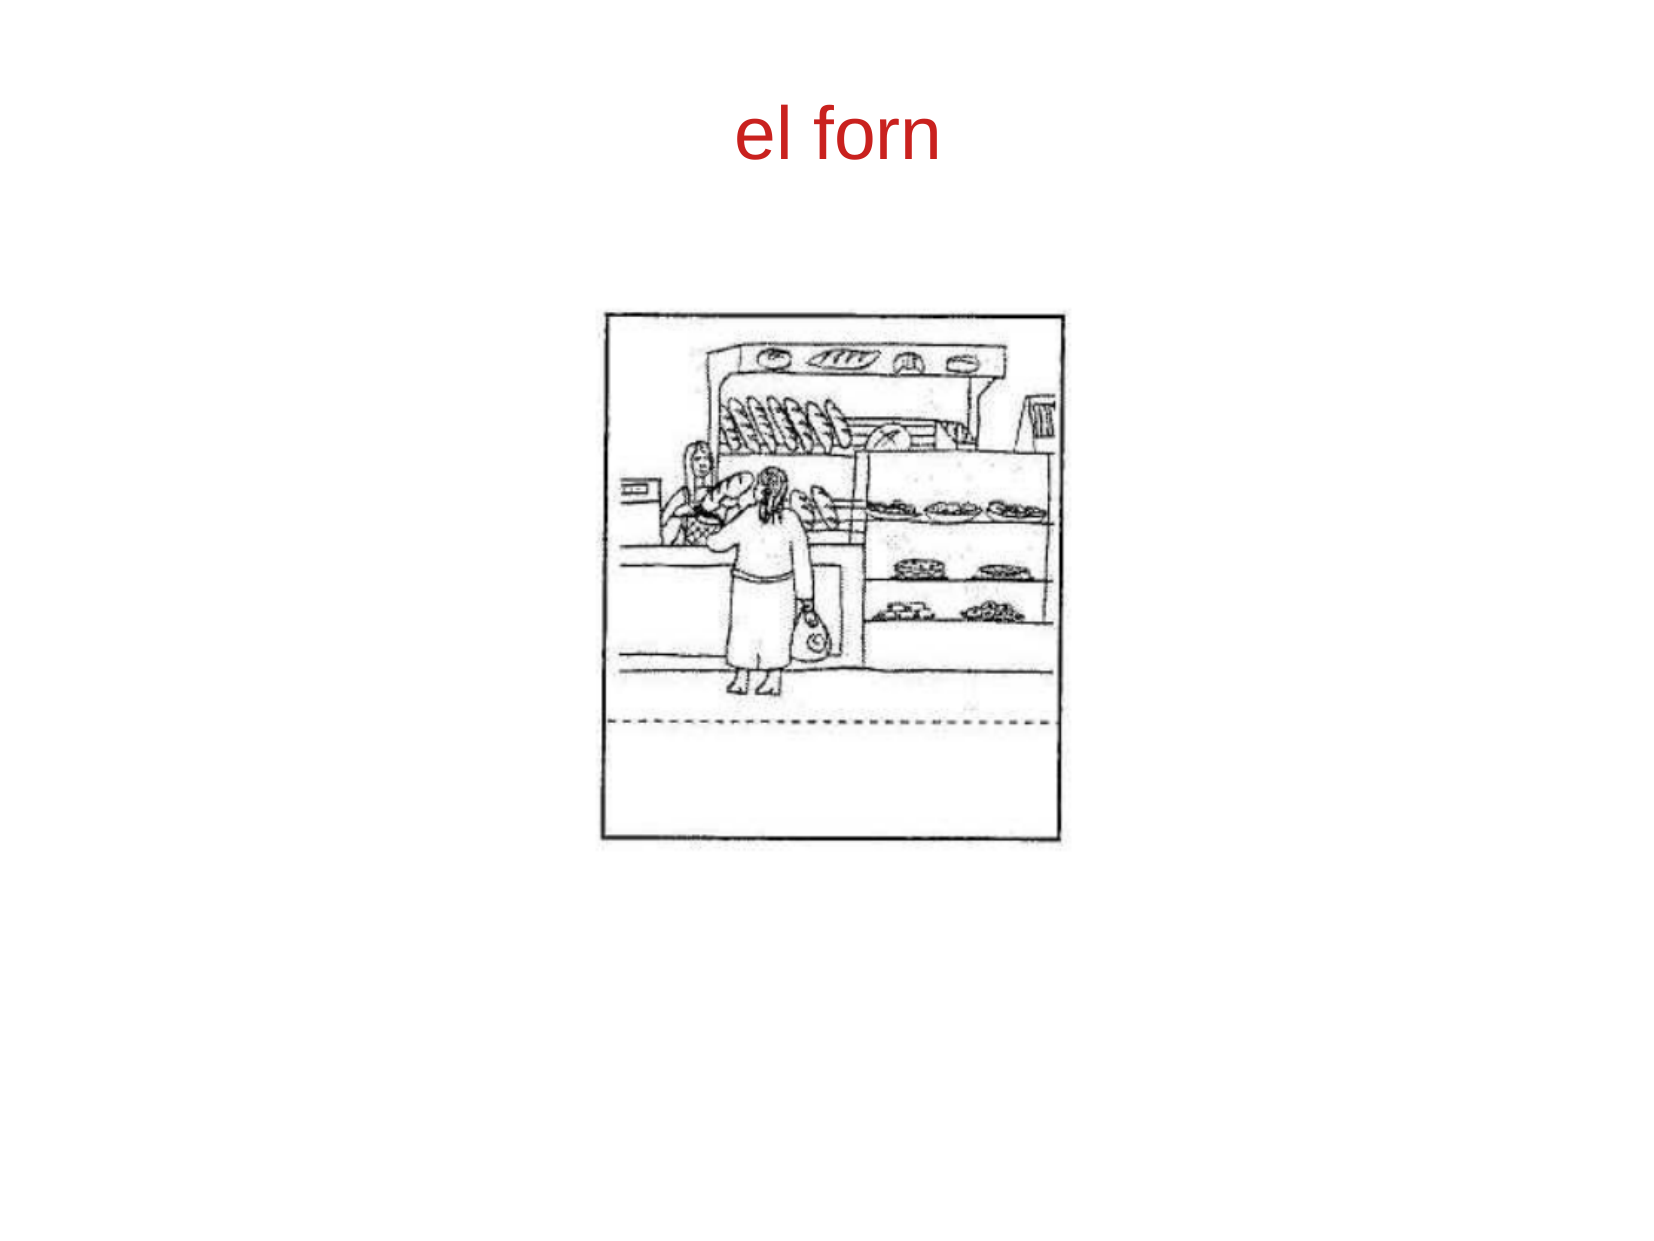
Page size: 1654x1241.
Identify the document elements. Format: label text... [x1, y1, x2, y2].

picture [581, 291, 1094, 873]
text_box el forn [389, 58, 1288, 201]
